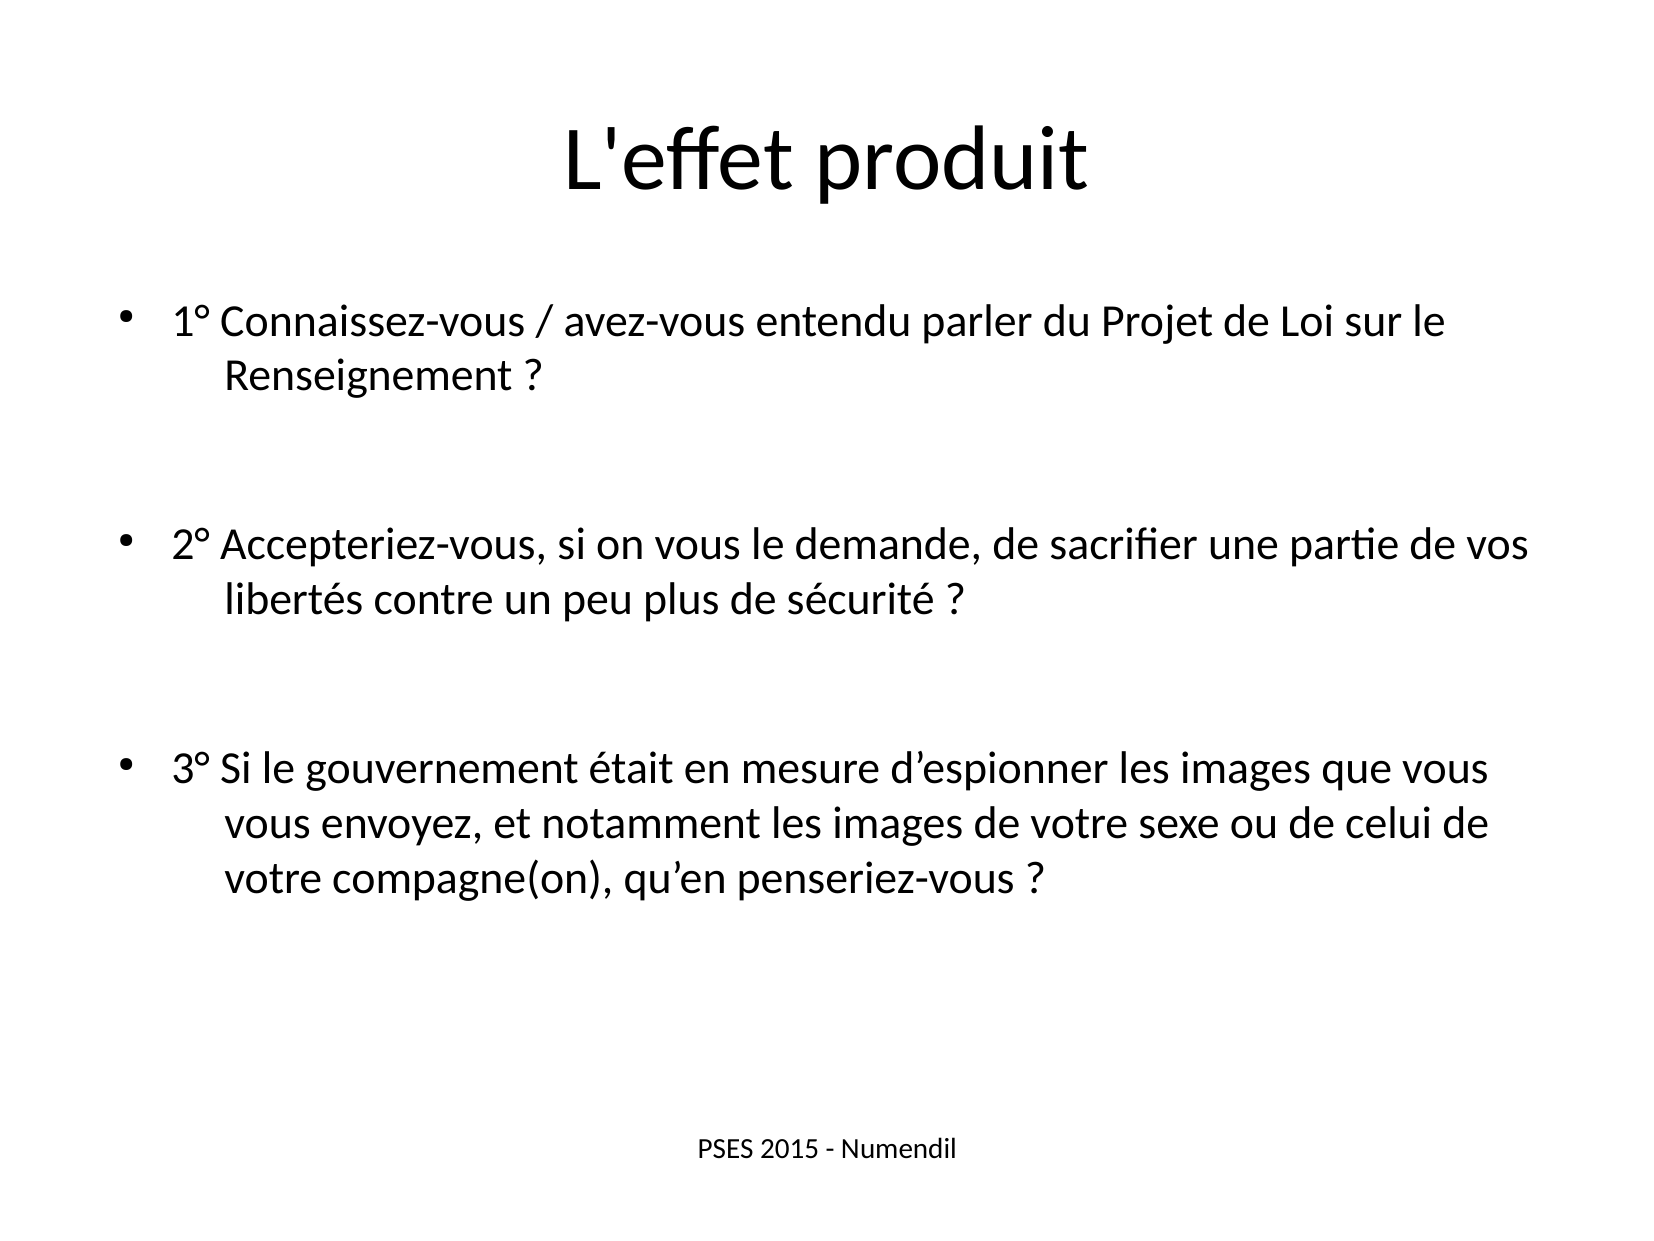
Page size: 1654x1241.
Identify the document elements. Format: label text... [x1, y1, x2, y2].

title L'effet produit [82, 49, 1571, 257]
text_box PSES 2015 - Numendil [565, 1129, 1090, 1216]
list 1° Connaissez-vous / avez-vous entendu parler du Projet de Loi sur le Renseignement ? 2° Accepteriez-vous, si on vous le demande, de sacrifier une partie de vos libertés contre un peu plus de sécurité ? 3° Si le gouvernement était en mesure d’espionner les images que vous vous envoyez, et notamment les images de votre sexe ou de celui de votre compagne(on), qu’en penseriez-vous ? [82, 290, 1571, 1010]
